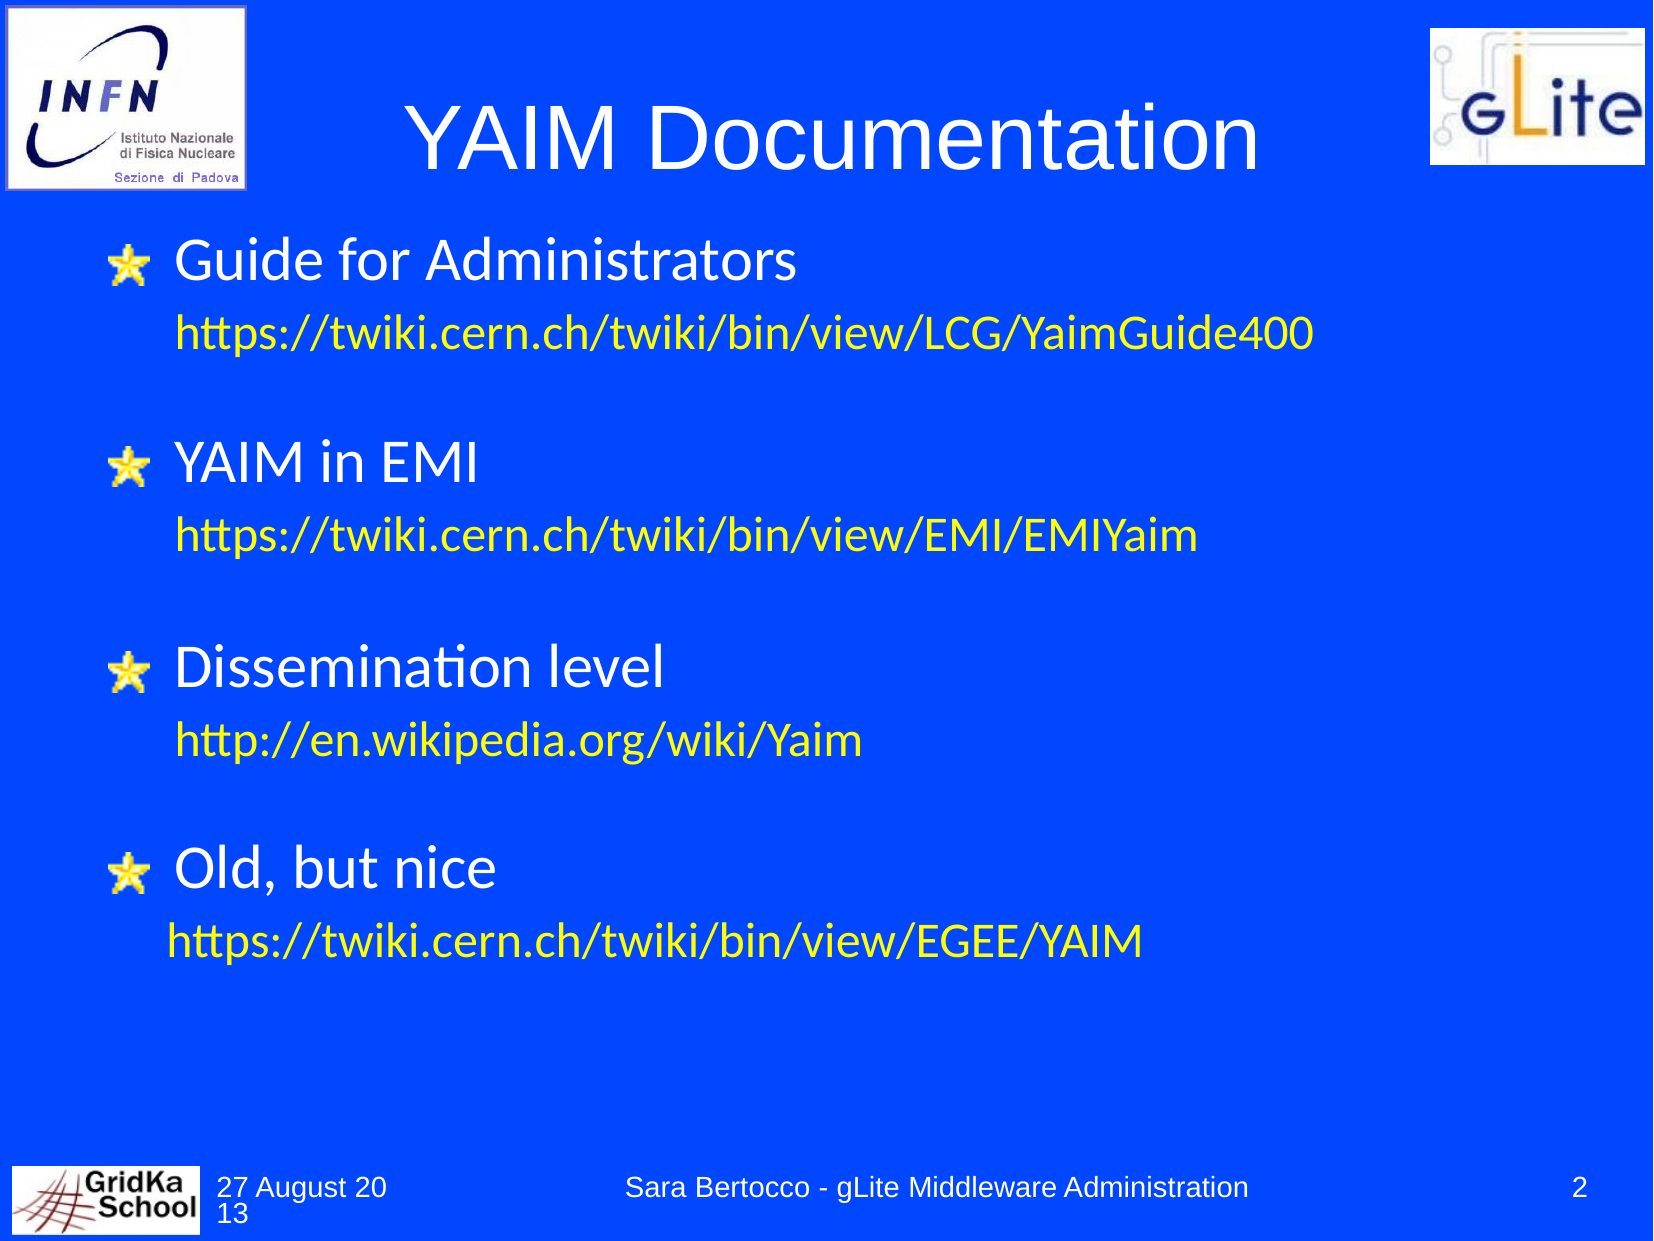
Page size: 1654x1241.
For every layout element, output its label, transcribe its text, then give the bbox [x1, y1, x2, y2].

picture [12, 1166, 200, 1235]
picture [1430, 28, 1645, 165]
text_box Guide for Administrators https://twiki.cern.ch/twiki/bin/view/LCG/YaimGuide400 YAIM in EMI https://twiki.cern.ch/twiki/bin/view/EMI/EMIYaim Dissemination level http://en.wikipedia.org/wiki/Yaim Old, but nice https://twiki.cern.ch/twiki/bin/view/EGEE/YAIM [93, 226, 1628, 1136]
title YAIM Documentation [21, 25, 1645, 251]
picture [5, 5, 247, 191]
